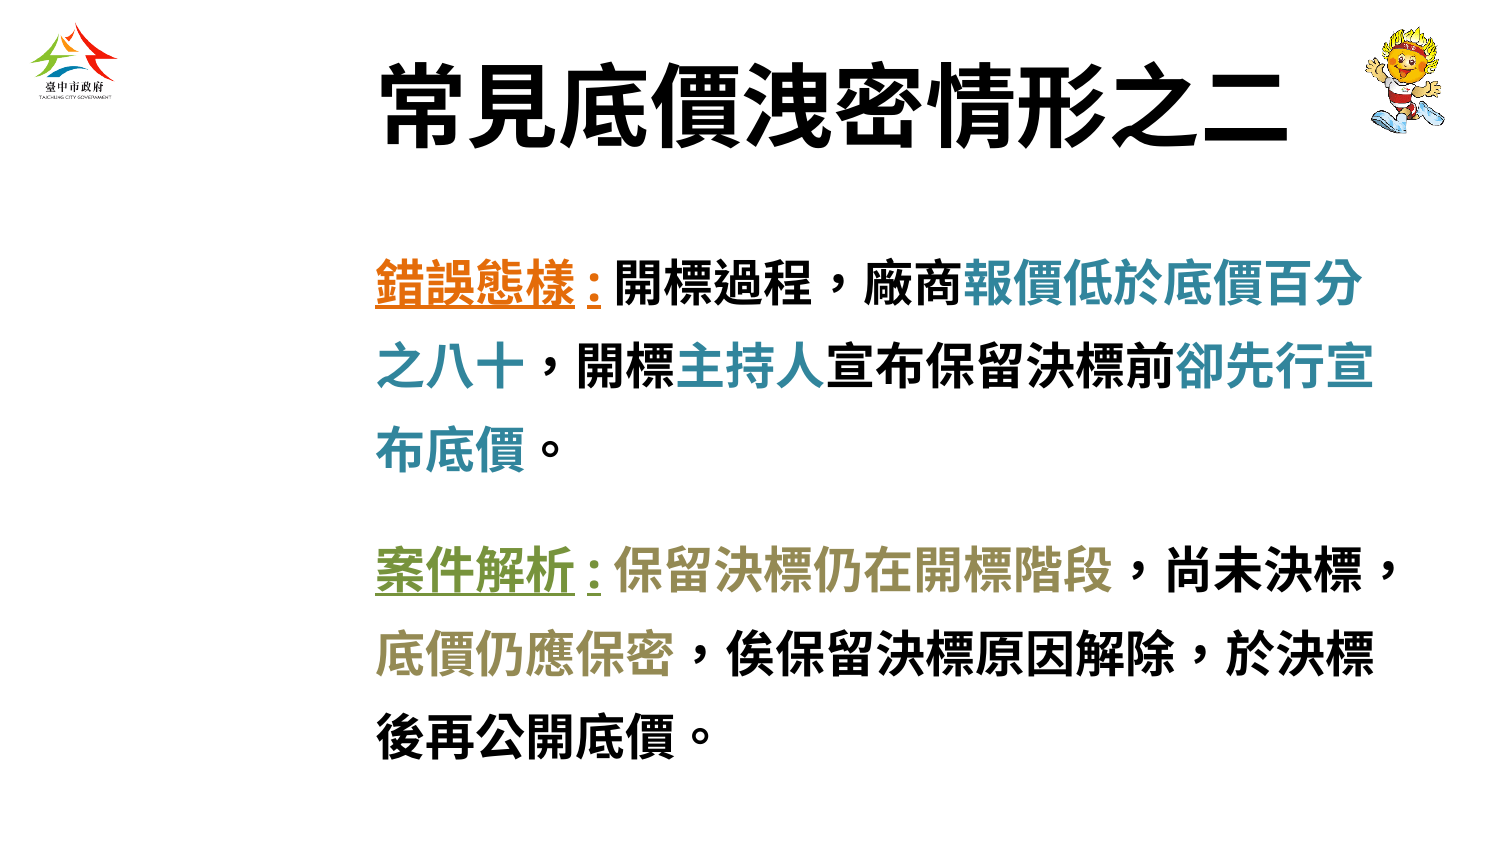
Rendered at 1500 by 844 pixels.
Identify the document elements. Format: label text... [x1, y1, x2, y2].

picture [1364, 25, 1445, 134]
list 錯誤態樣:開標過程，廠商報價低於底價百分之八十，開標主持人宣布保留決標前卻先行宣布底價。 案件解析:保留決標仍在開標階段，尚未決標，底價仍應保密，俟保留決標原因解除，於決標後再公開底價。 [360, 220, 1426, 789]
title 常見底價洩密情形之二 [360, 33, 1426, 175]
